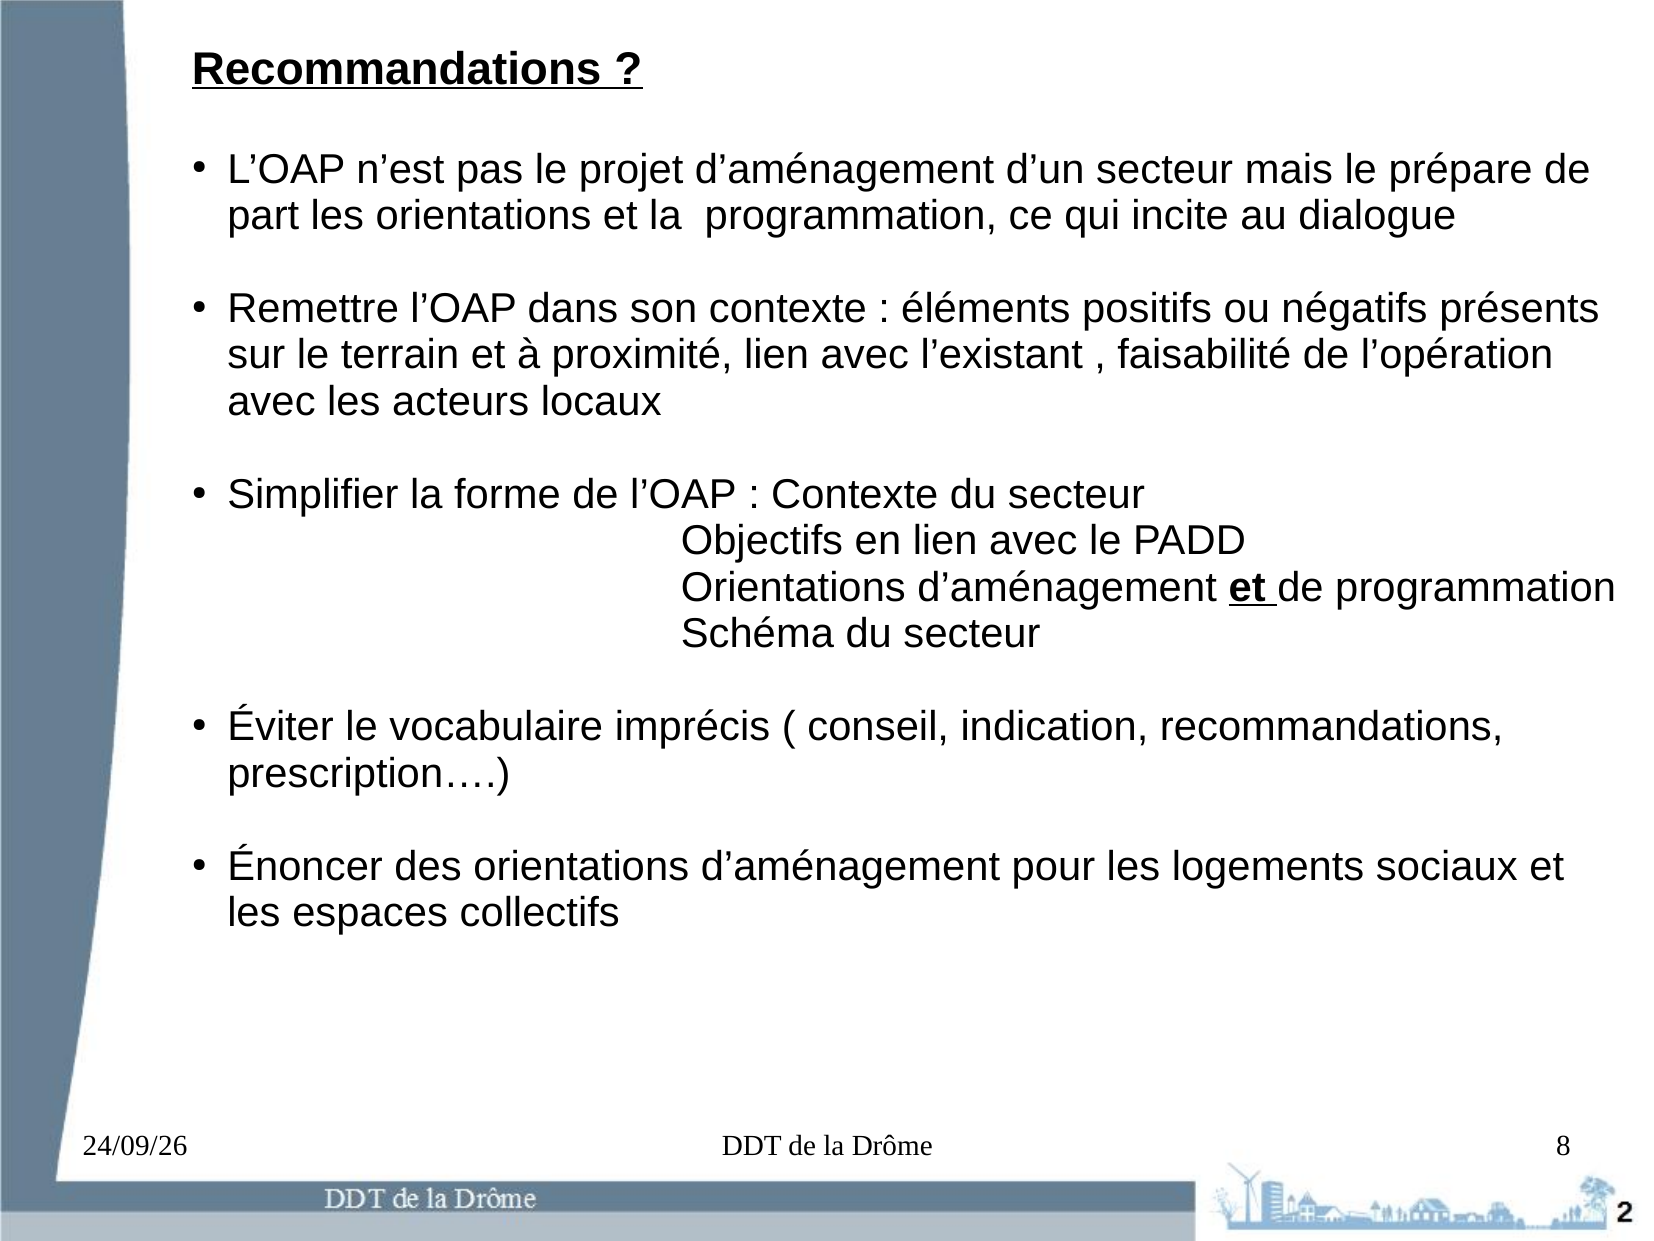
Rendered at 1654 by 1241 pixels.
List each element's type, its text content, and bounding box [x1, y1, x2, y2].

picture [0, 0, 1654, 1241]
text_box Recommandations ? L’OAP n’est pas le projet d’aménagement d’un secteur mais le prépare de part les orientations et la programmation, ce qui incite au dialogue Remettre l’OAP dans son contexte : éléments positifs ou négatifs présents sur le terrain et à proximité, lien avec l’existant , faisabilité de l’opération avec les acteurs locaux Simplifier la forme de l’OAP : Contexte du secteur Objectifs en lien avec le PADD Orientations d’aménagement et de programmation Schéma du secteur Éviter le vocabulaire imprécis ( conseil, indication, recommandations, prescription….) Énoncer des orientations d’aménagement pour les logements sociaux et les espaces collectifs [177, 35, 1632, 1036]
list [160, 288, 1632, 1241]
